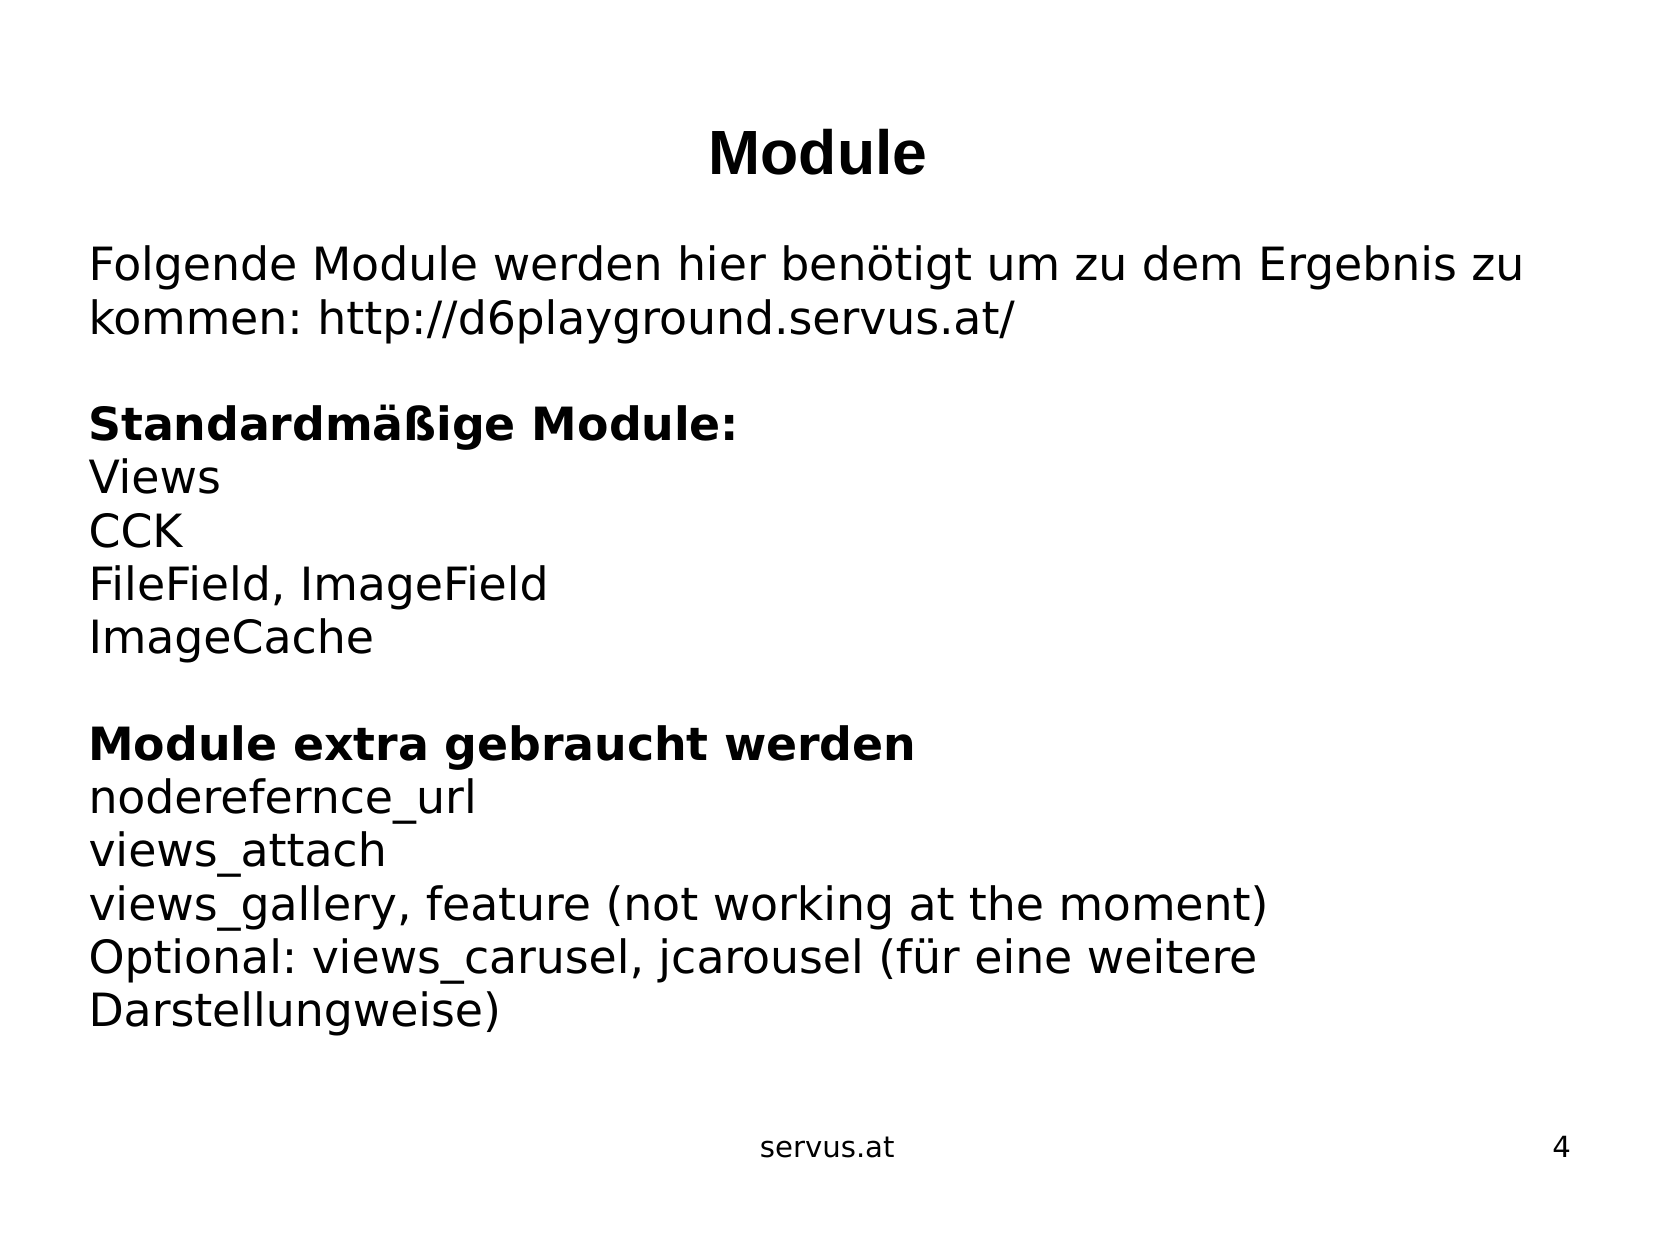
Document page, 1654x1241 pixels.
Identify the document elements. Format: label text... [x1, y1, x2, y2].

title Module [82, 49, 1571, 257]
text_box Folgende Module werden hier benötigt um zu dem Ergebnis zu kommen: http://d6playground.servus.at/ Standardmäßige Module: Views CCK FileField, ImageField ImageCache Module extra gebraucht werden noderefernce_url views_attach views_gallery, feature (not working at the moment) Optional: views_carusel, jcarousel (für eine weitere Darstellungweise) [88, 238, 1595, 1091]
